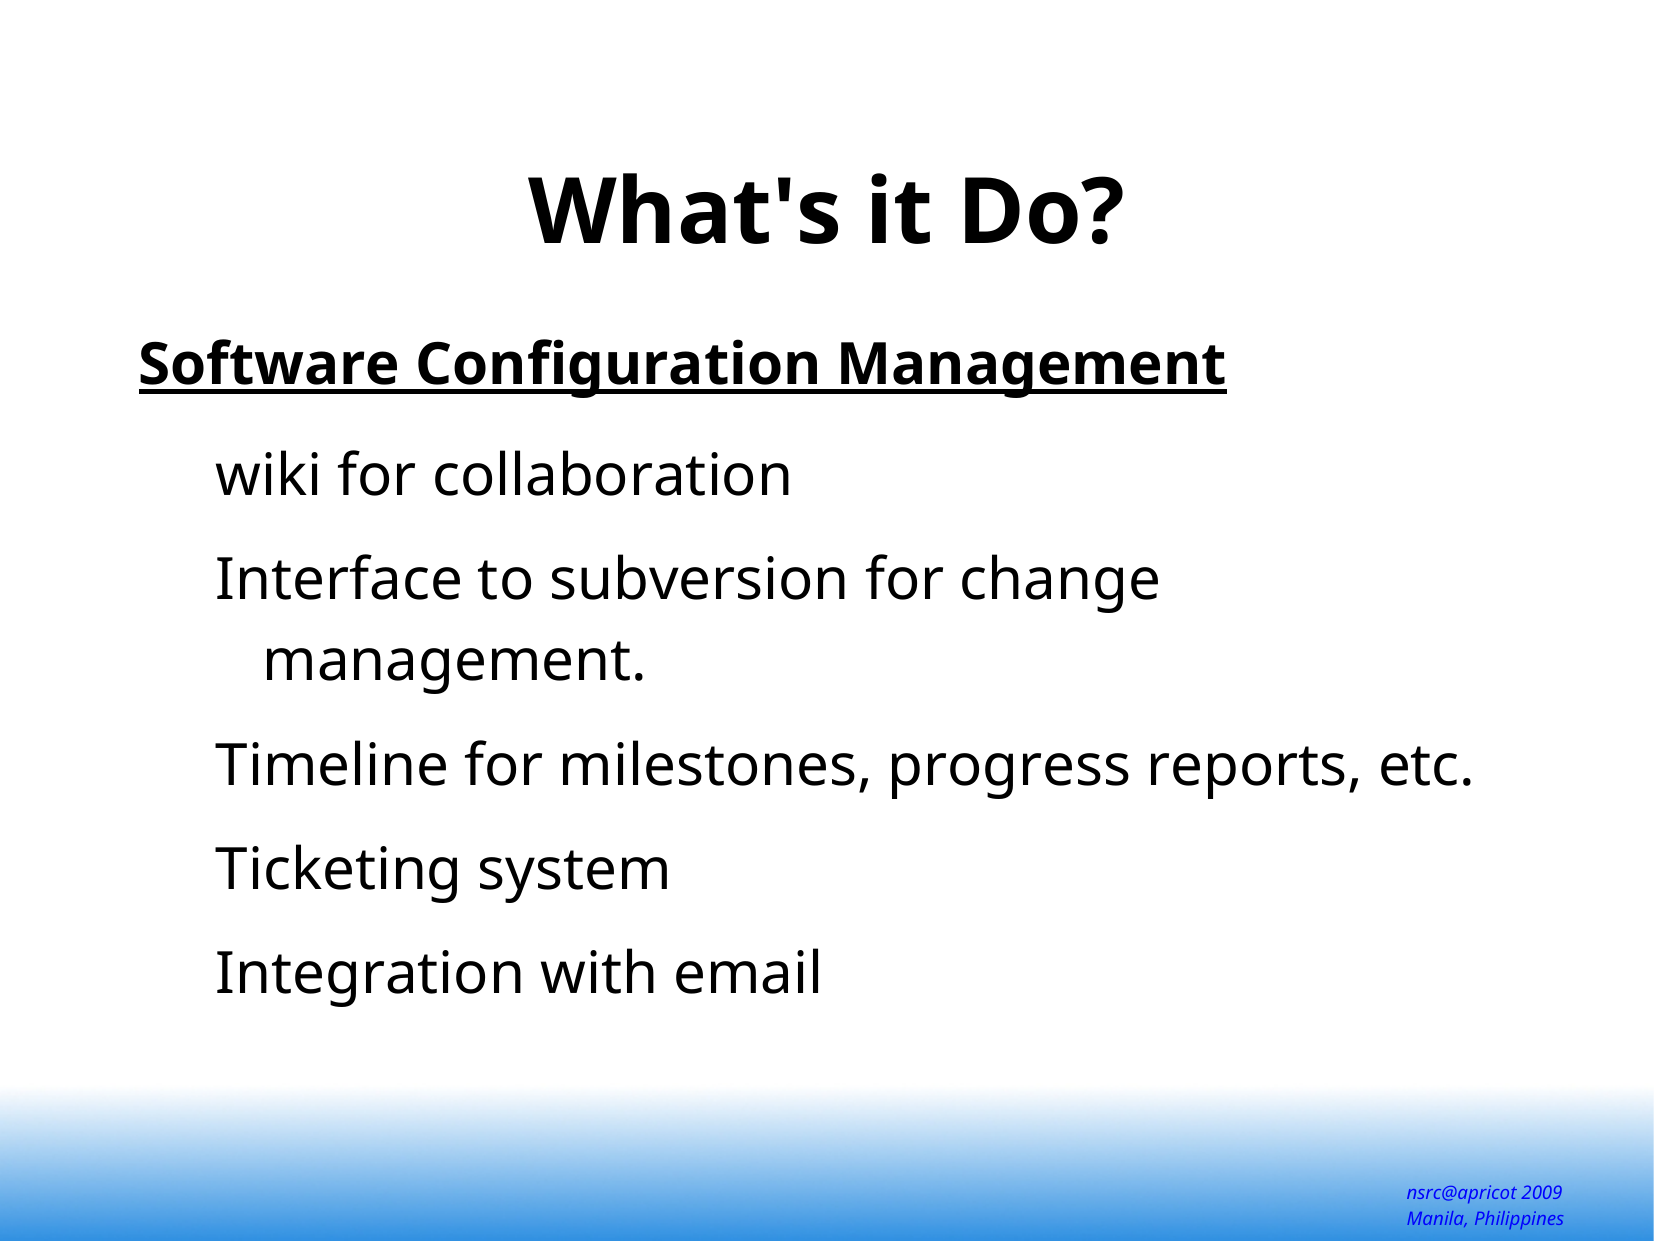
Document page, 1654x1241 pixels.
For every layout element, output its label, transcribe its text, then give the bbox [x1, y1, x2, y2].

picture [0, 1083, 1654, 1241]
list Software Configuration Management wiki for collaboration Interface to subversion for change management. Timeline for milestones, progress reports, etc. Ticketing system Integration with email [121, 321, 1559, 1117]
title What's it Do? [121, 102, 1534, 311]
